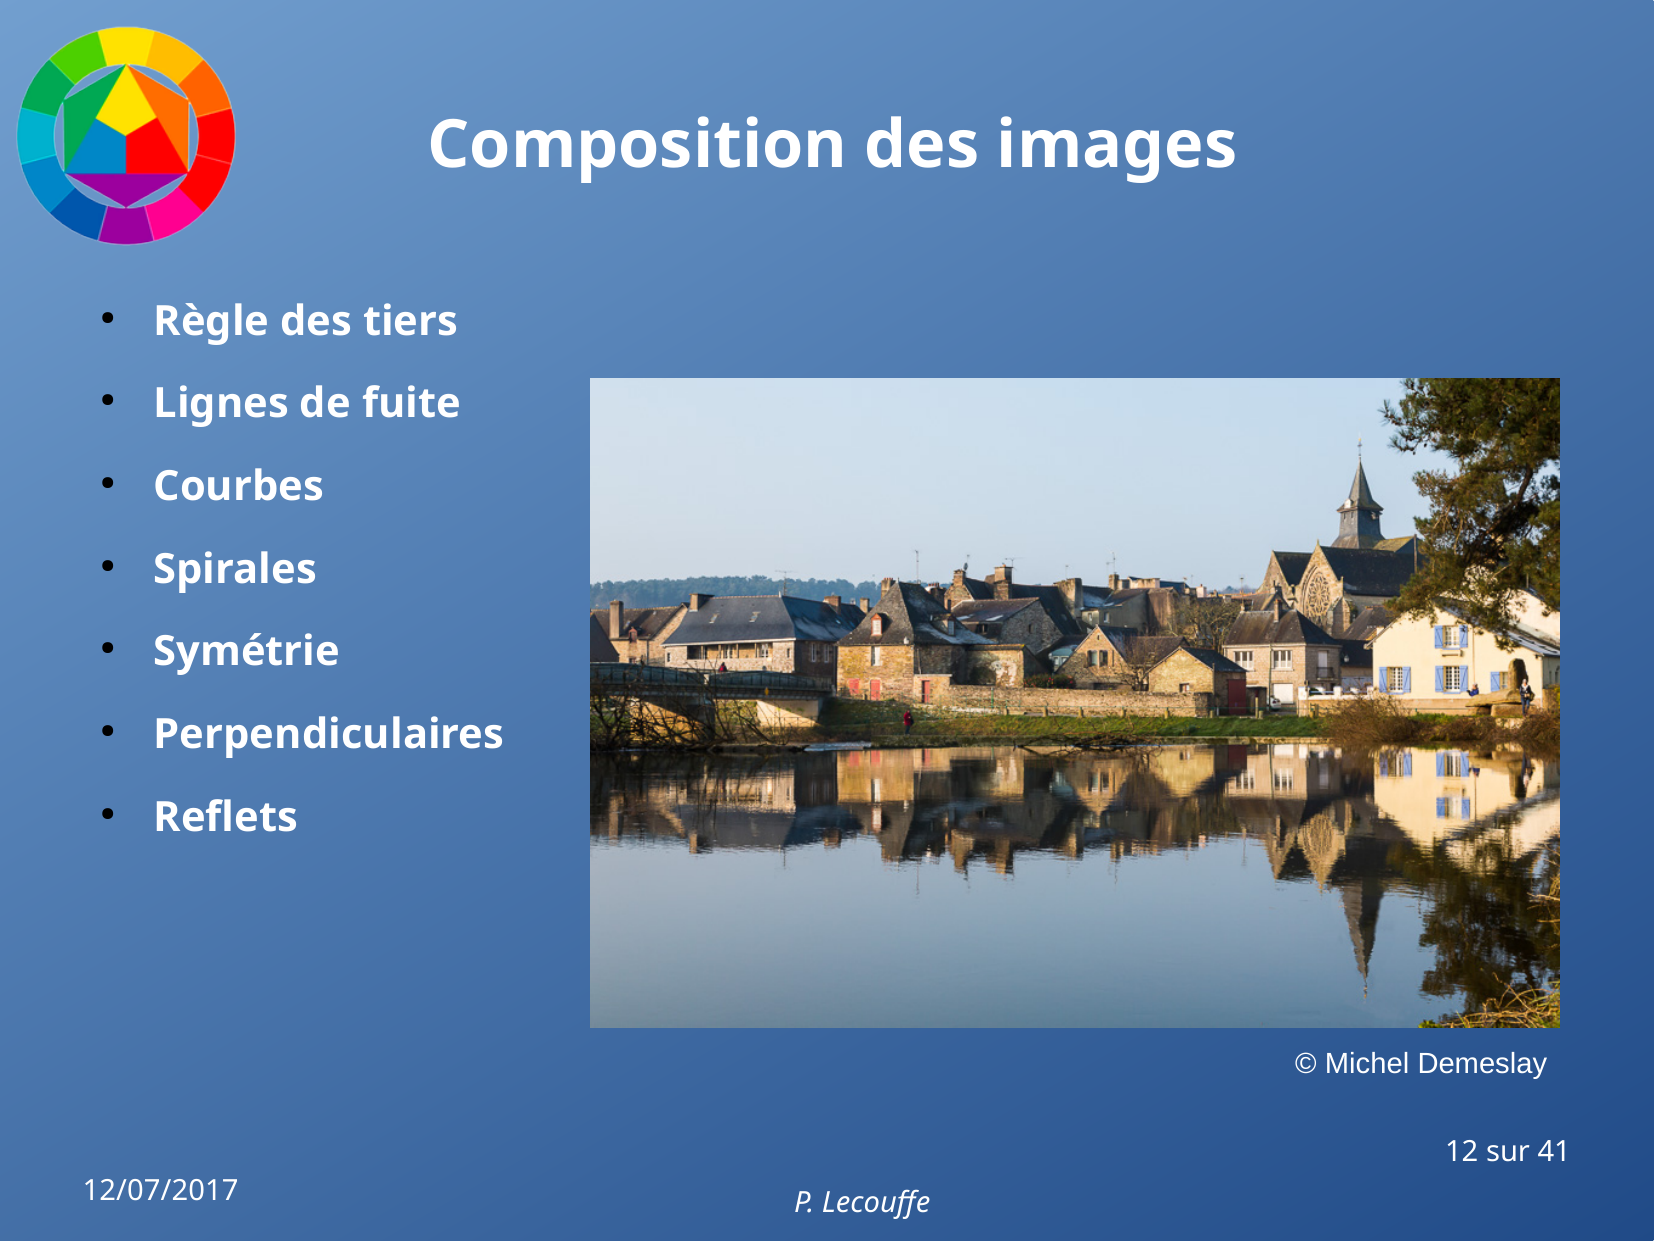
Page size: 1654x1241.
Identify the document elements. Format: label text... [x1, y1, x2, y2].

picture [6, 22, 249, 252]
picture [590, 378, 1560, 1028]
text_box © Michel Demeslay [1272, 1039, 1571, 1087]
title Composition des images [236, 58, 1430, 225]
list Règle des tiers Lignes de fuite Courbes Spirales Symétrie Perpendiculaires Reflets [82, 290, 1571, 1058]
